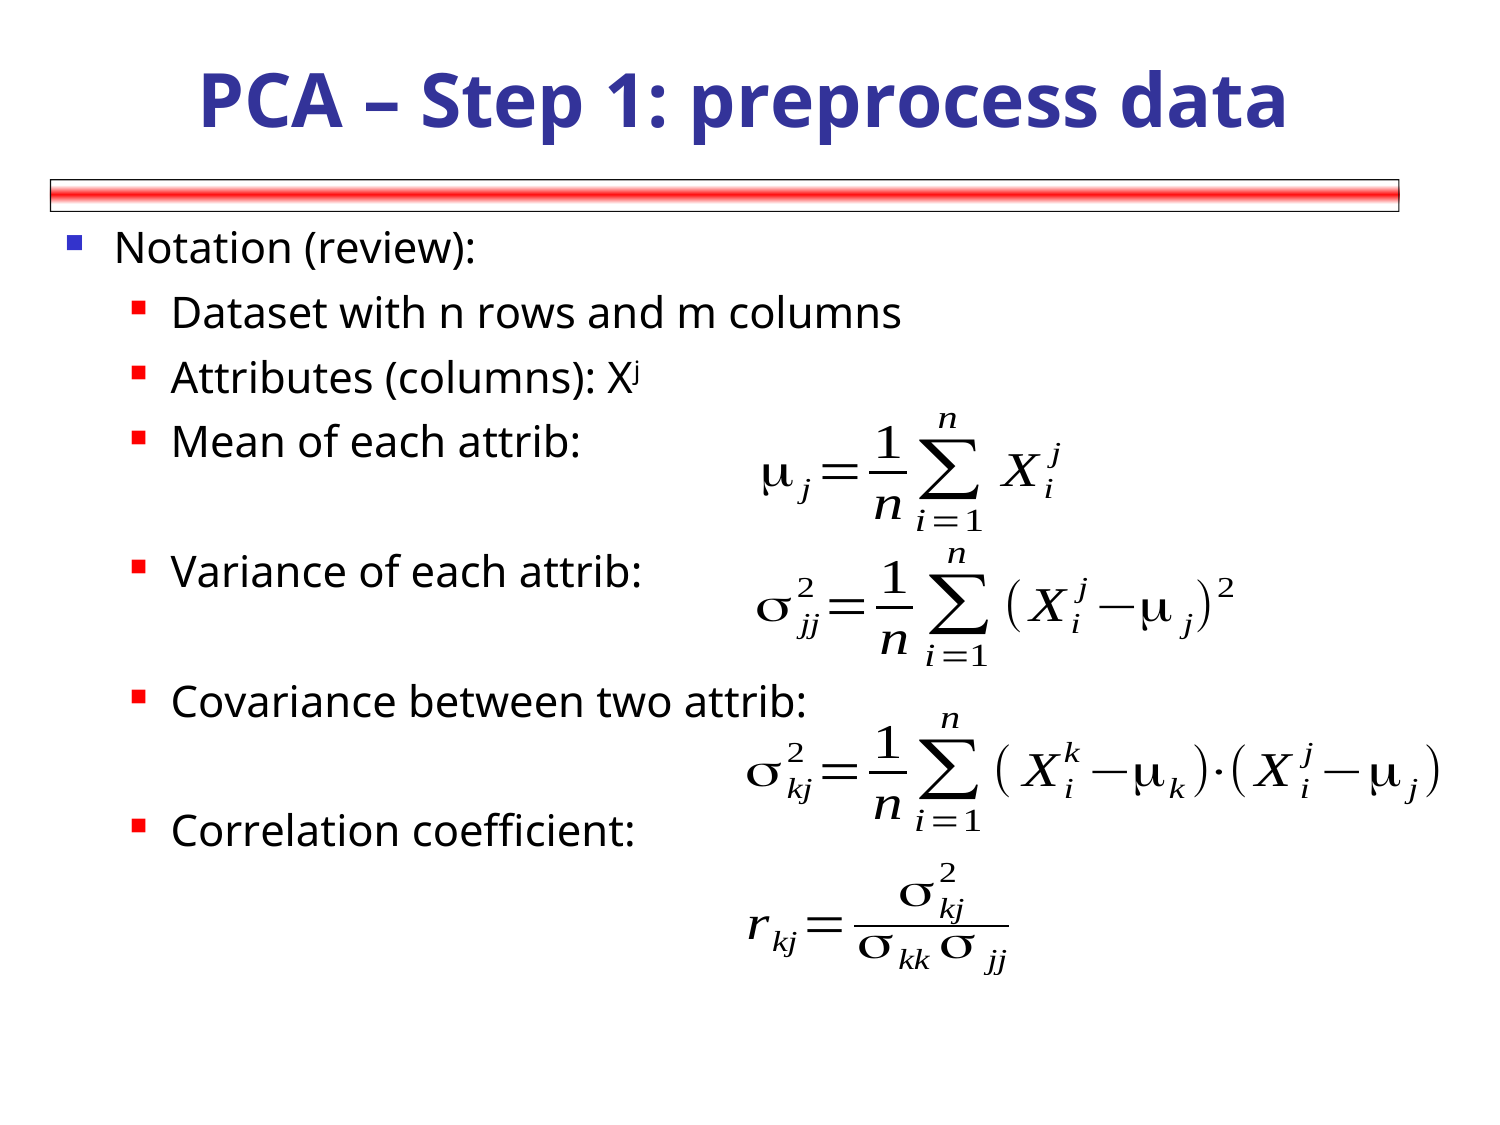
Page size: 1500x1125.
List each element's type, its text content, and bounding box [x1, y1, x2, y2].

chart [730, 701, 1461, 841]
list Notation (review): Dataset with n rows and m columns Attributes (columns): Xj Mean of each attrib: Variance of each attrib: Covariance between two attrib: Correlation coefficient: [49, 212, 1425, 865]
title PCA – Step 1: preprocess data [24, 44, 1463, 150]
chart [740, 401, 1254, 676]
chart [731, 855, 1027, 976]
